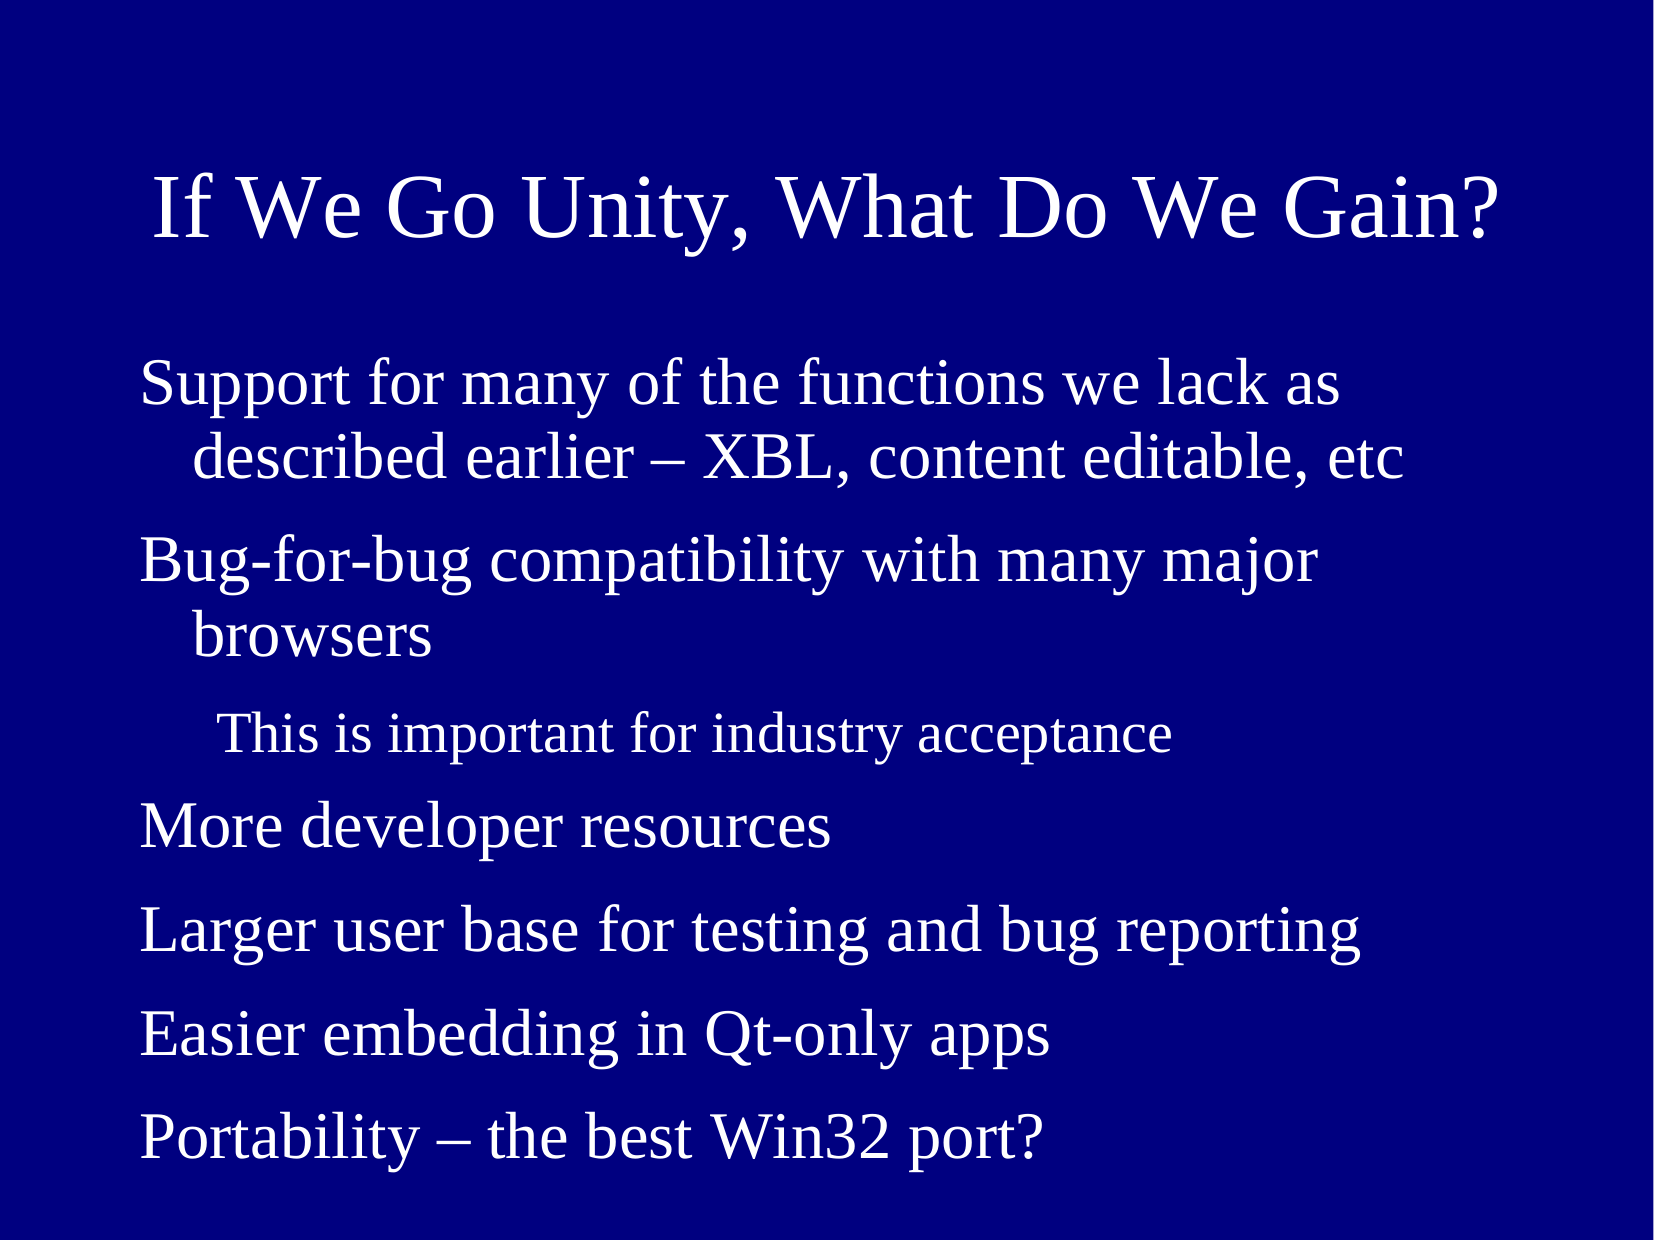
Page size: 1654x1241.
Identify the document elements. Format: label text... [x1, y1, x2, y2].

title If We Go Unity, What Do We Gain? [121, 102, 1534, 311]
list Support for many of the functions we lack as described earlier – XBL, content editable, etc Bug-for-bug compatibility with many major browsers This is important for industry acceptance More developer resources Larger user base for testing and bug reporting Easier embedding in Qt-only apps Portability – the best Win32 port? [121, 344, 1534, 1175]
